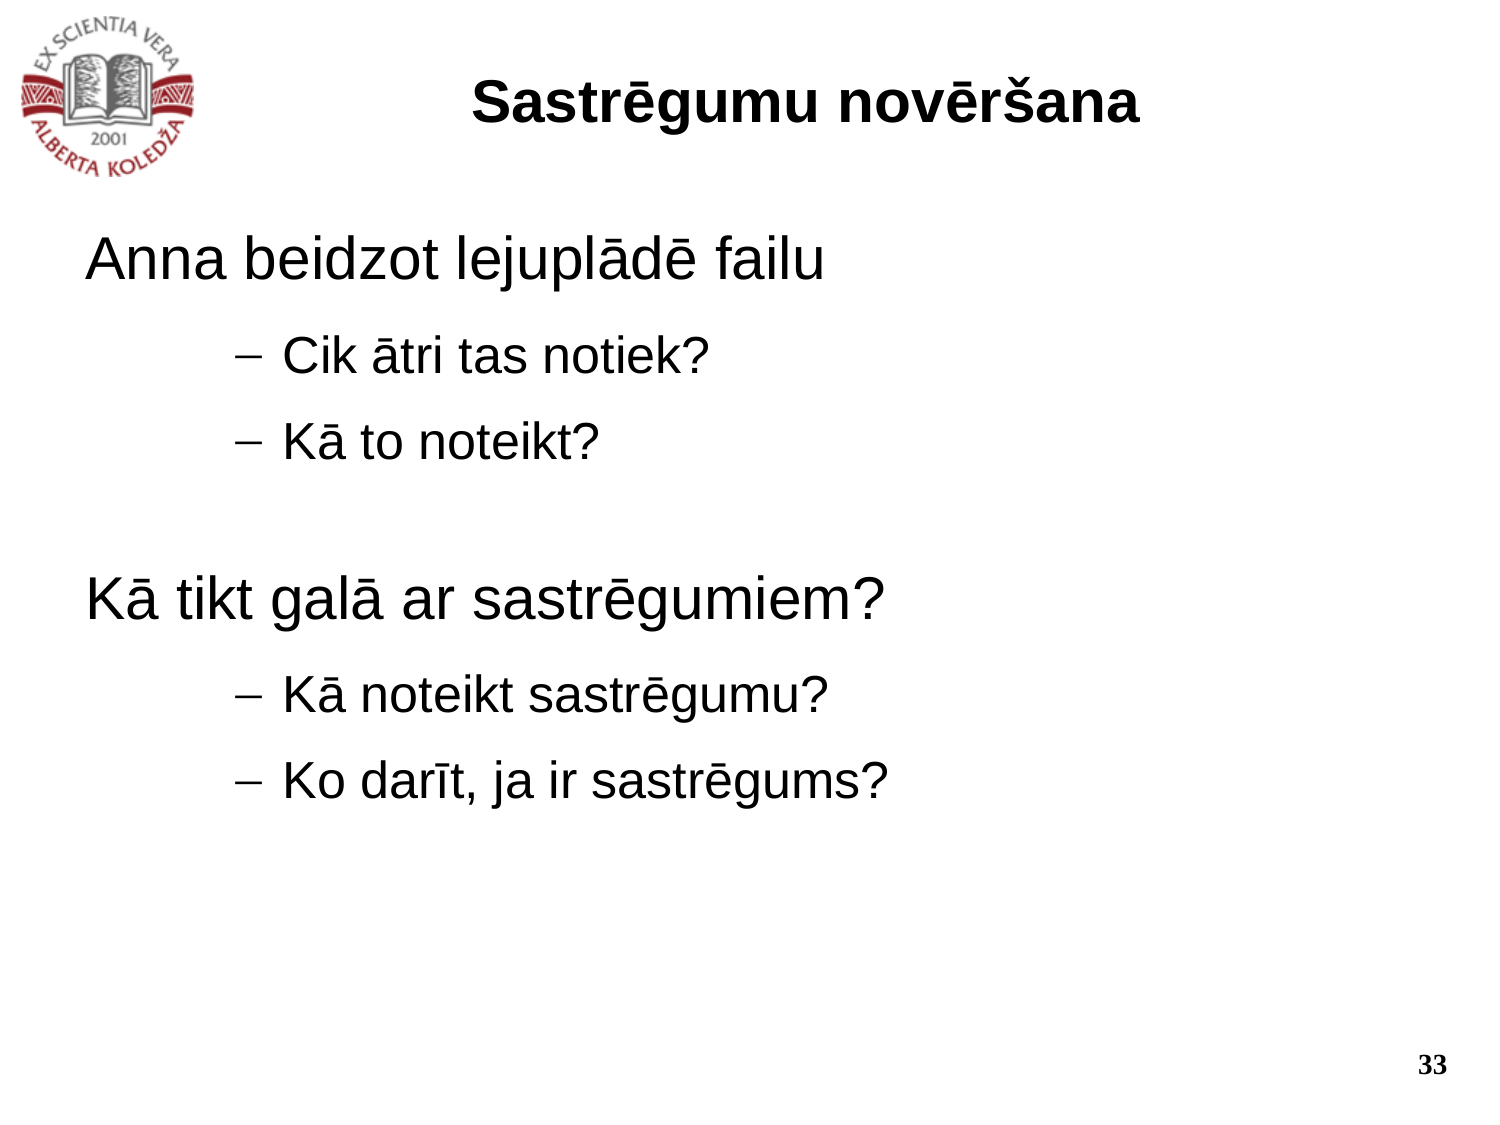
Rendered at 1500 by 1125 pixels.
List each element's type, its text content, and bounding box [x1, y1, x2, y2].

list Anna beidzot lejuplādē failu Cik ātri tas notiek? Kā to noteikt? Kā tikt galā ar sastrēgumiem? Kā noteikt sastrēgumu? Ko darīt, ja ir sastrēgums? [85, 216, 1436, 959]
title Sastrēgumu novēršana [187, 44, 1425, 150]
picture [21, 16, 194, 177]
text_box <skaitlis> [1312, 1037, 1463, 1101]
